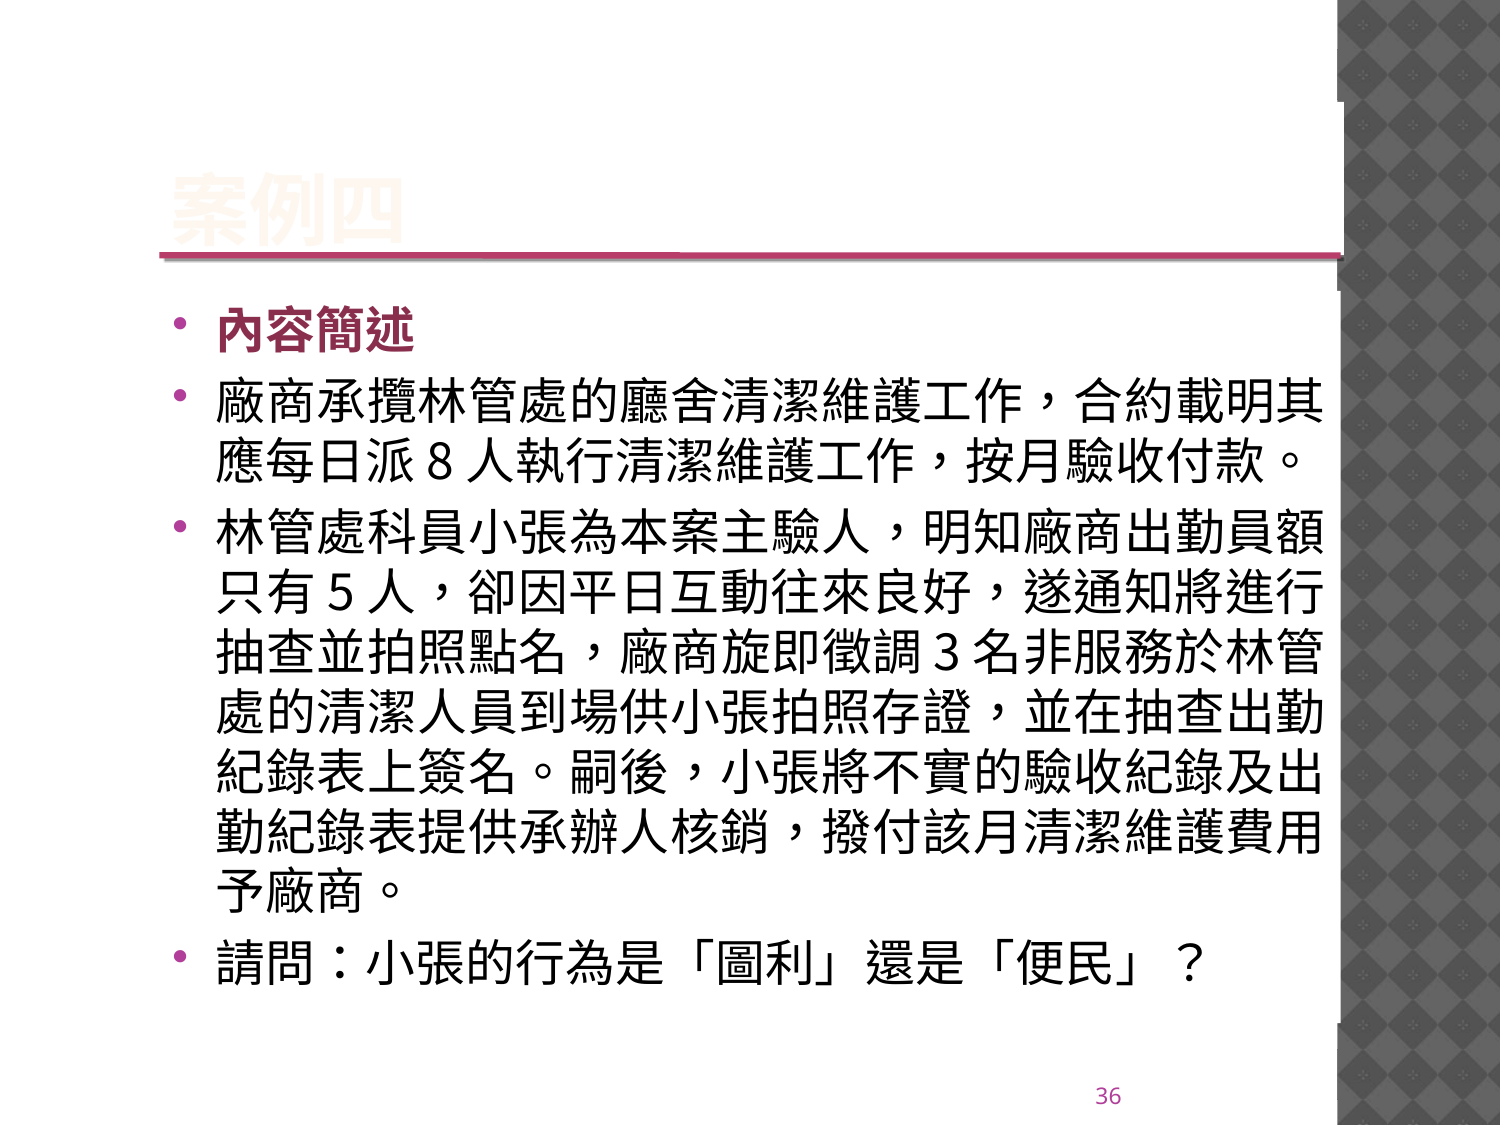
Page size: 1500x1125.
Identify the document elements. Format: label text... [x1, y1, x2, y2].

picture [1337, 0, 1500, 1125]
list 內容簡述 廠商承攬林管處的廳舍清潔維護工作，合約載明其應每日派8人執行清潔維護工作，按月驗收付款。 林管處科員小張為本案主驗人，明知廠商出勤員額只有5人，卻因平日互動往來良好，遂通知將進行抽查並拍照點名，廠商旋即徵調3名非服務於林管處的清潔人員到場供小張拍照存證，並在抽查出勤紀錄表上簽名。嗣後，小張將不實的驗收紀錄及出勤紀錄表提供承辦人核銷，撥付該月清潔維護費用予廠商。 請問：小張的行為是「圖利」還是「便民」？ [159, 290, 1341, 1024]
title 案例四 [162, 101, 1344, 256]
slide_number <編號> [1025, 1075, 1122, 1113]
